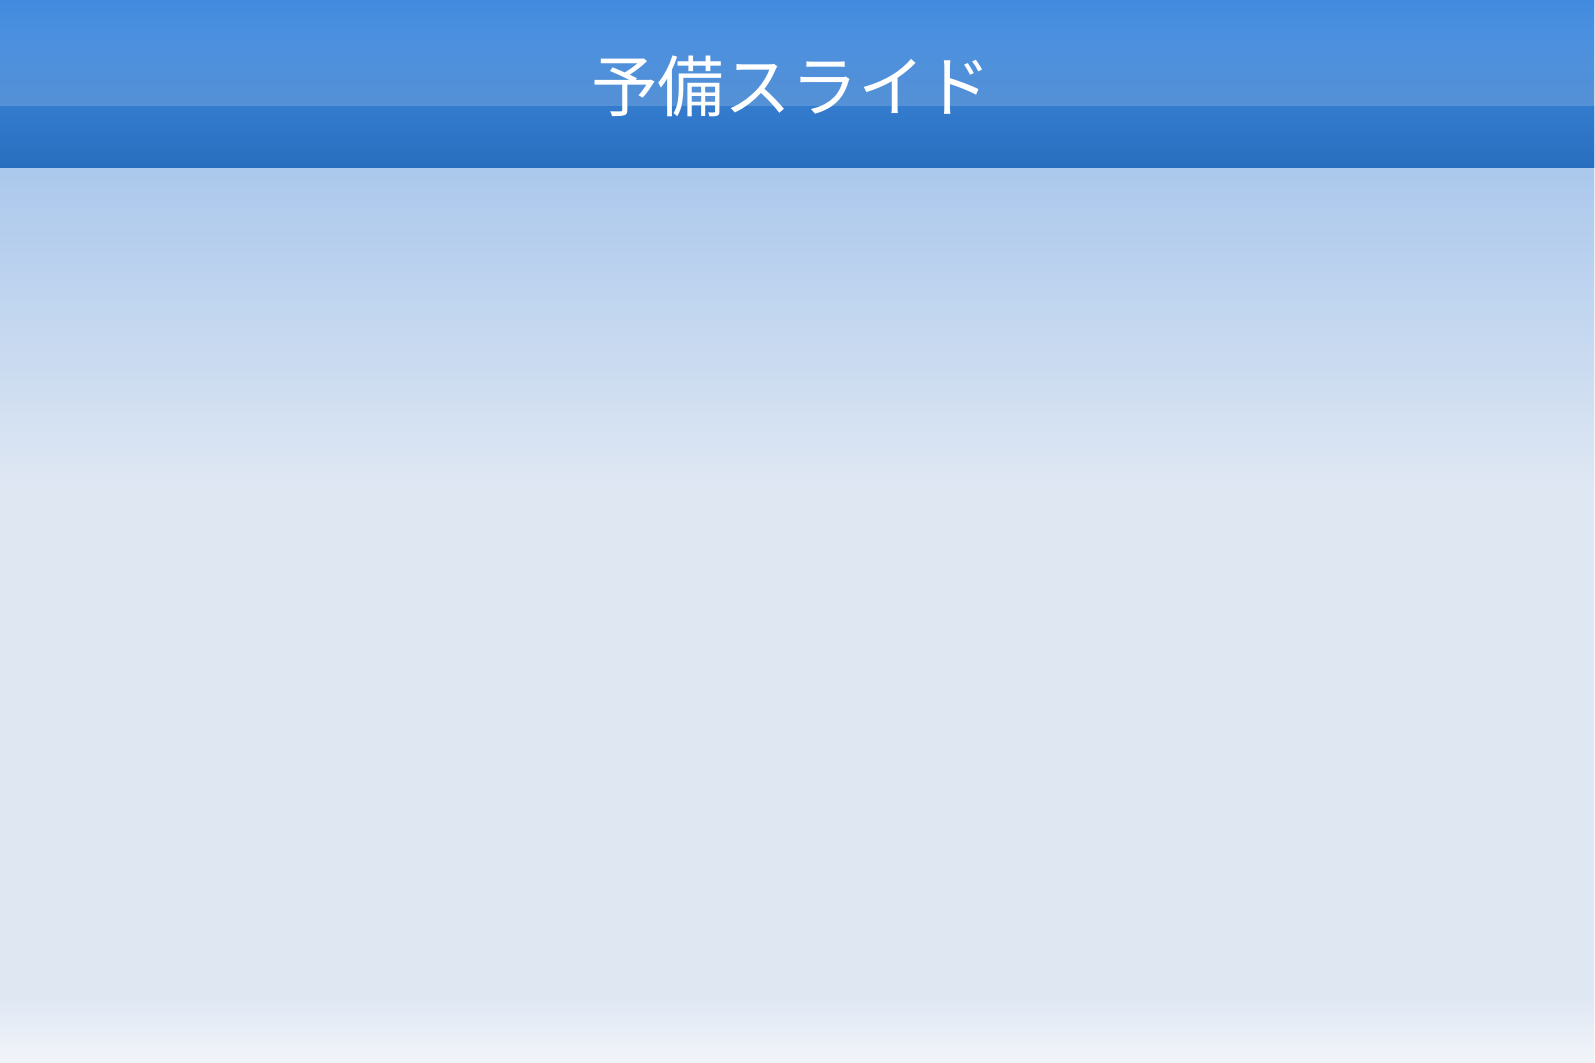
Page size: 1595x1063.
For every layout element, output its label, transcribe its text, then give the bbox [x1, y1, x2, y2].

picture [0, 0, 1595, 1063]
title 予備スライド [74, 0, 1510, 178]
